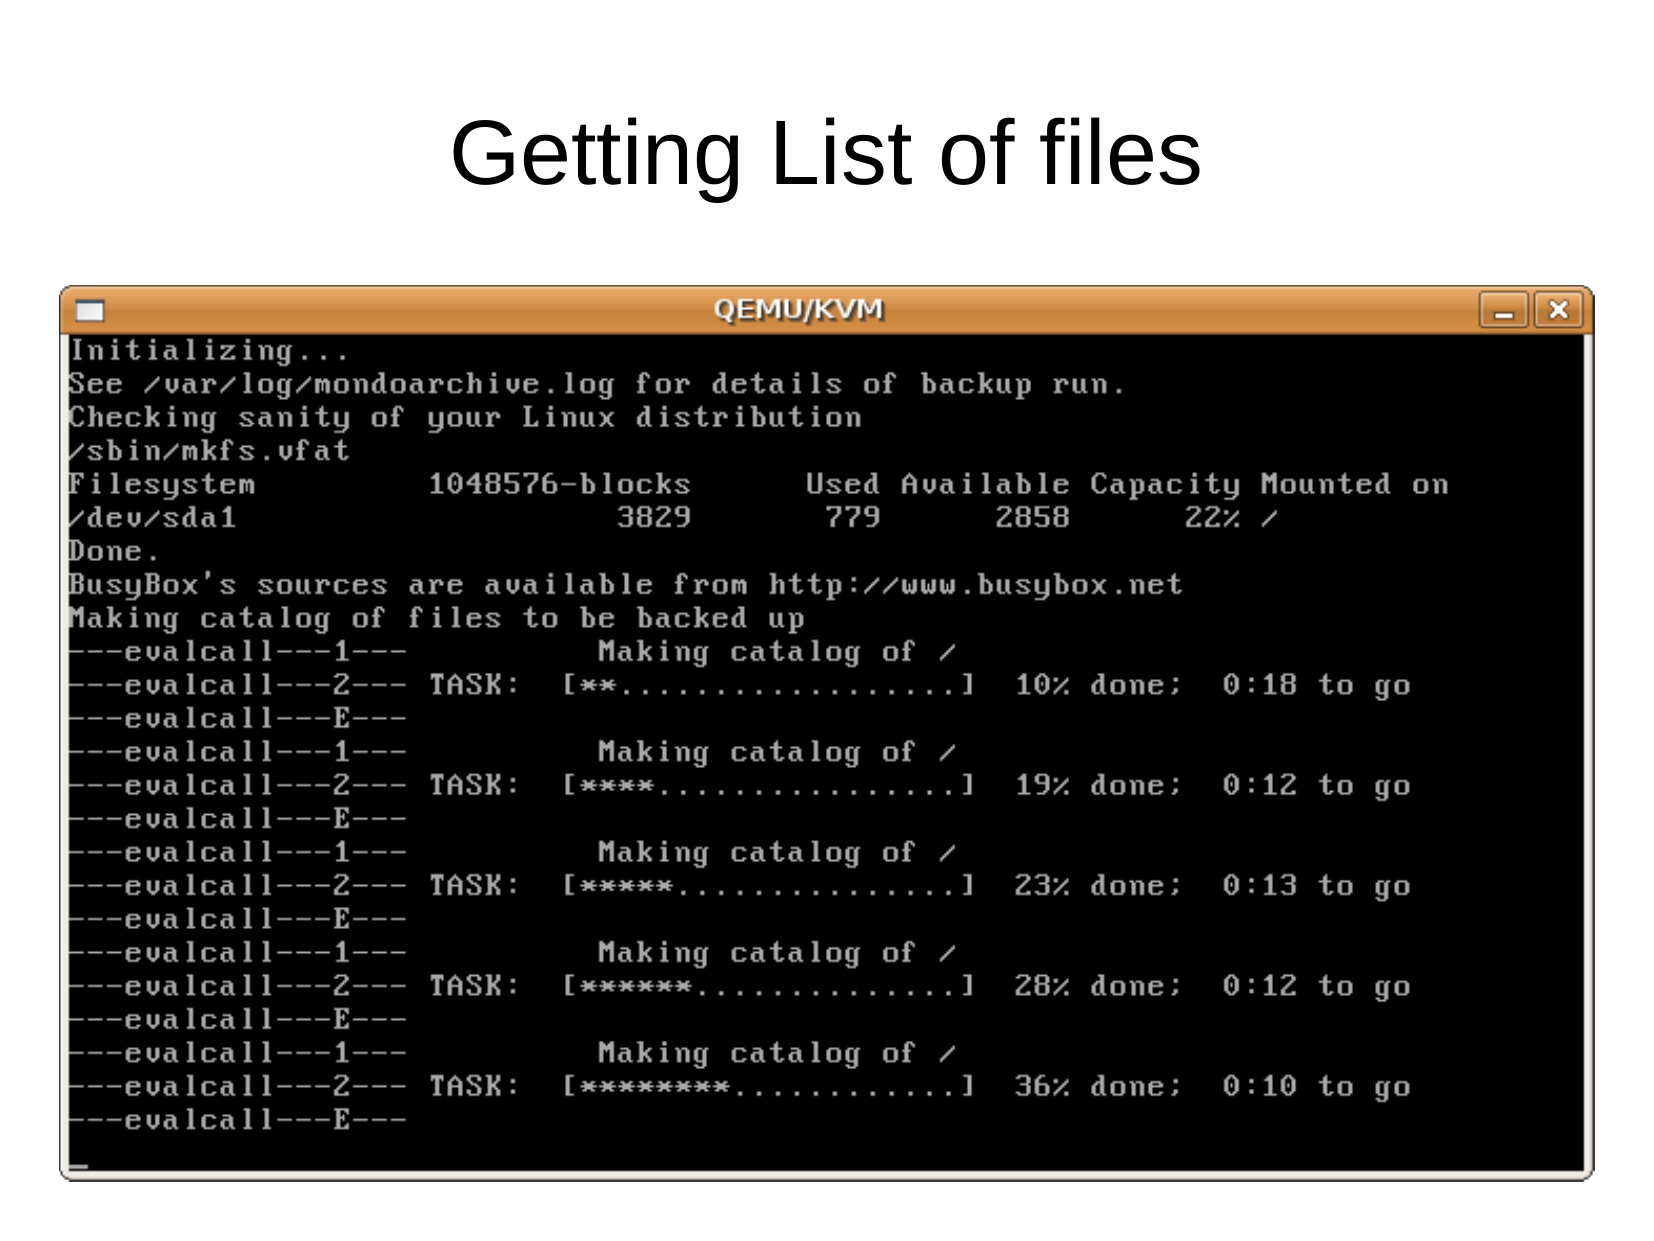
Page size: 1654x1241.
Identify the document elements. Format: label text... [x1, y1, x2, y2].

picture [59, 285, 1595, 1182]
title Getting List of files [82, 49, 1571, 257]
